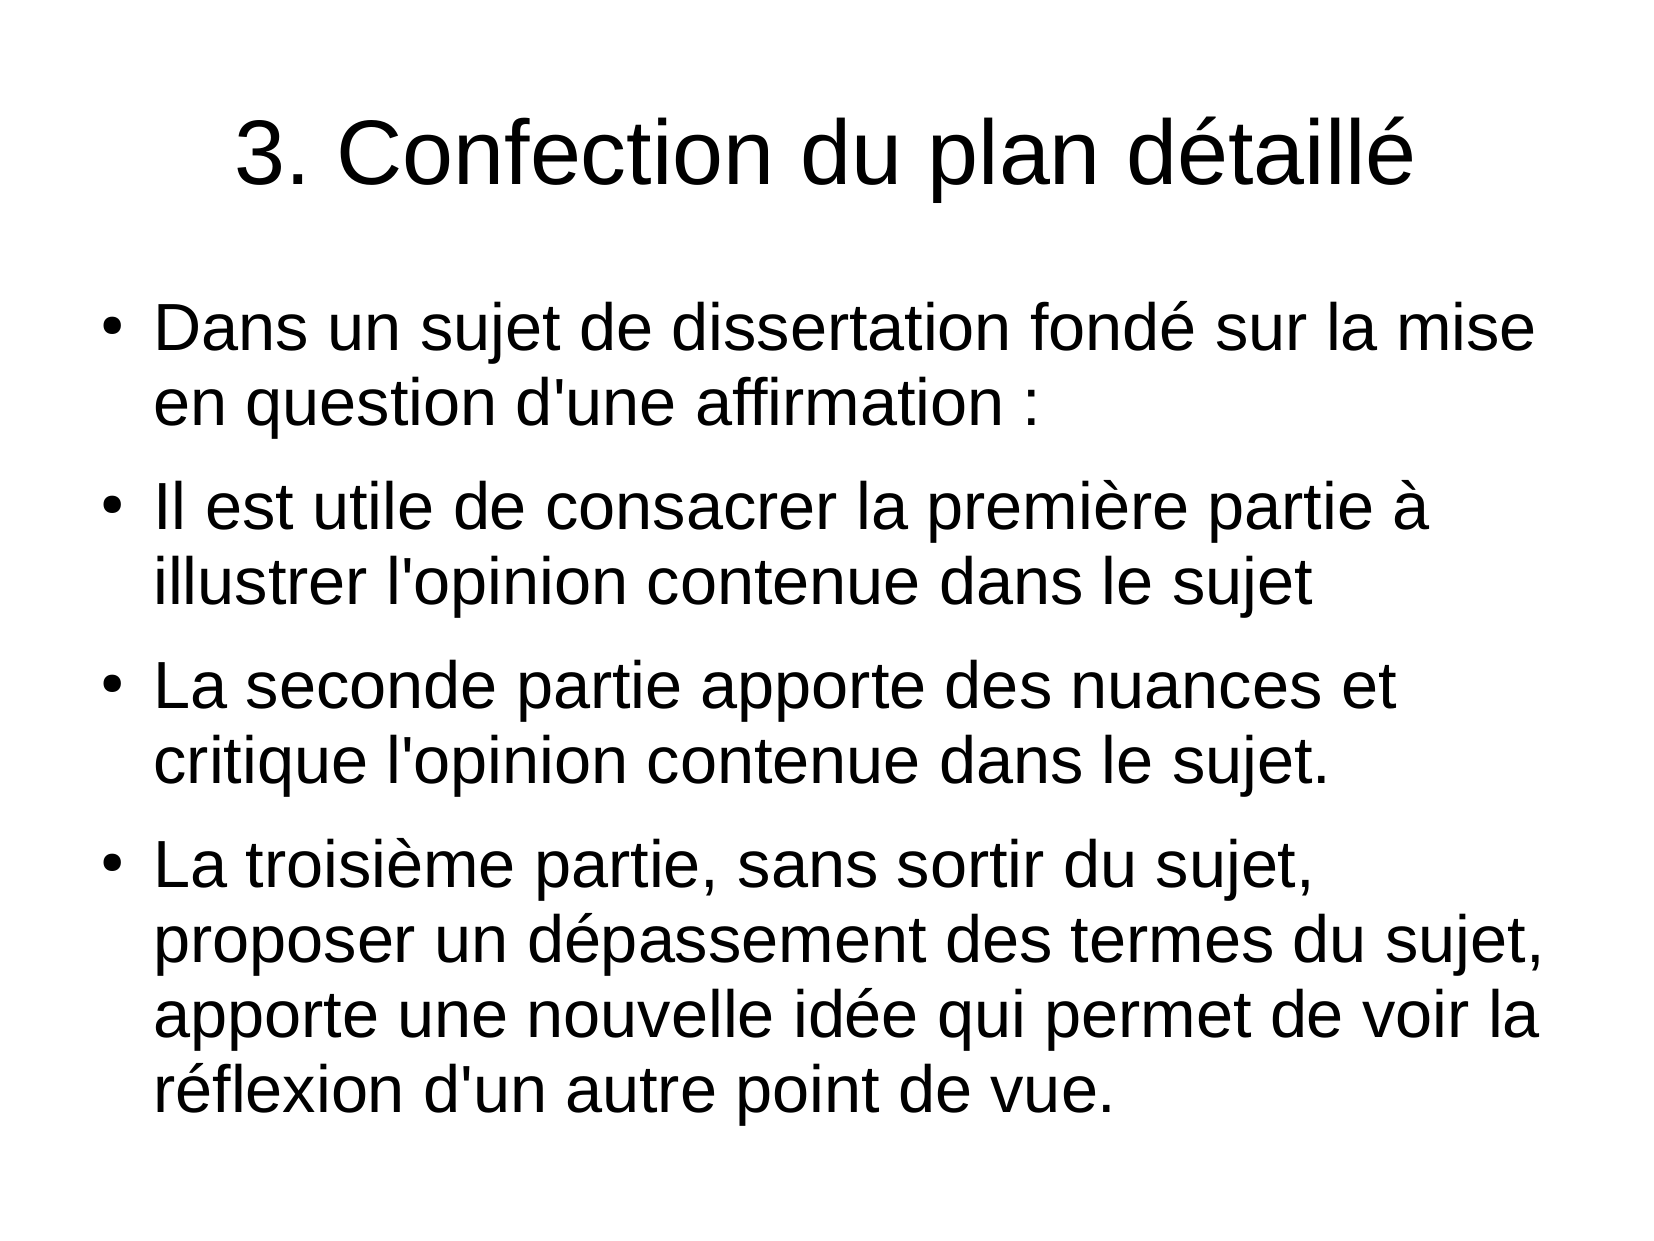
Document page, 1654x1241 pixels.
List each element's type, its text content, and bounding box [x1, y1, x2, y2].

list Dans un sujet de dissertation fondé sur la mise en question d'une affirmation : Il est utile de consacrer la première partie à illustrer l'opinion contenue dans le sujet La seconde partie apporte des nuances et critique l'opinion contenue dans le sujet. La troisième partie, sans sortir du sujet, proposer un dépassement des termes du sujet, apporte une nouvelle idée qui permet de voir la réflexion d'un autre point de vue. [82, 290, 1571, 1127]
title 3. Confection du plan détaillé [82, 49, 1571, 257]
